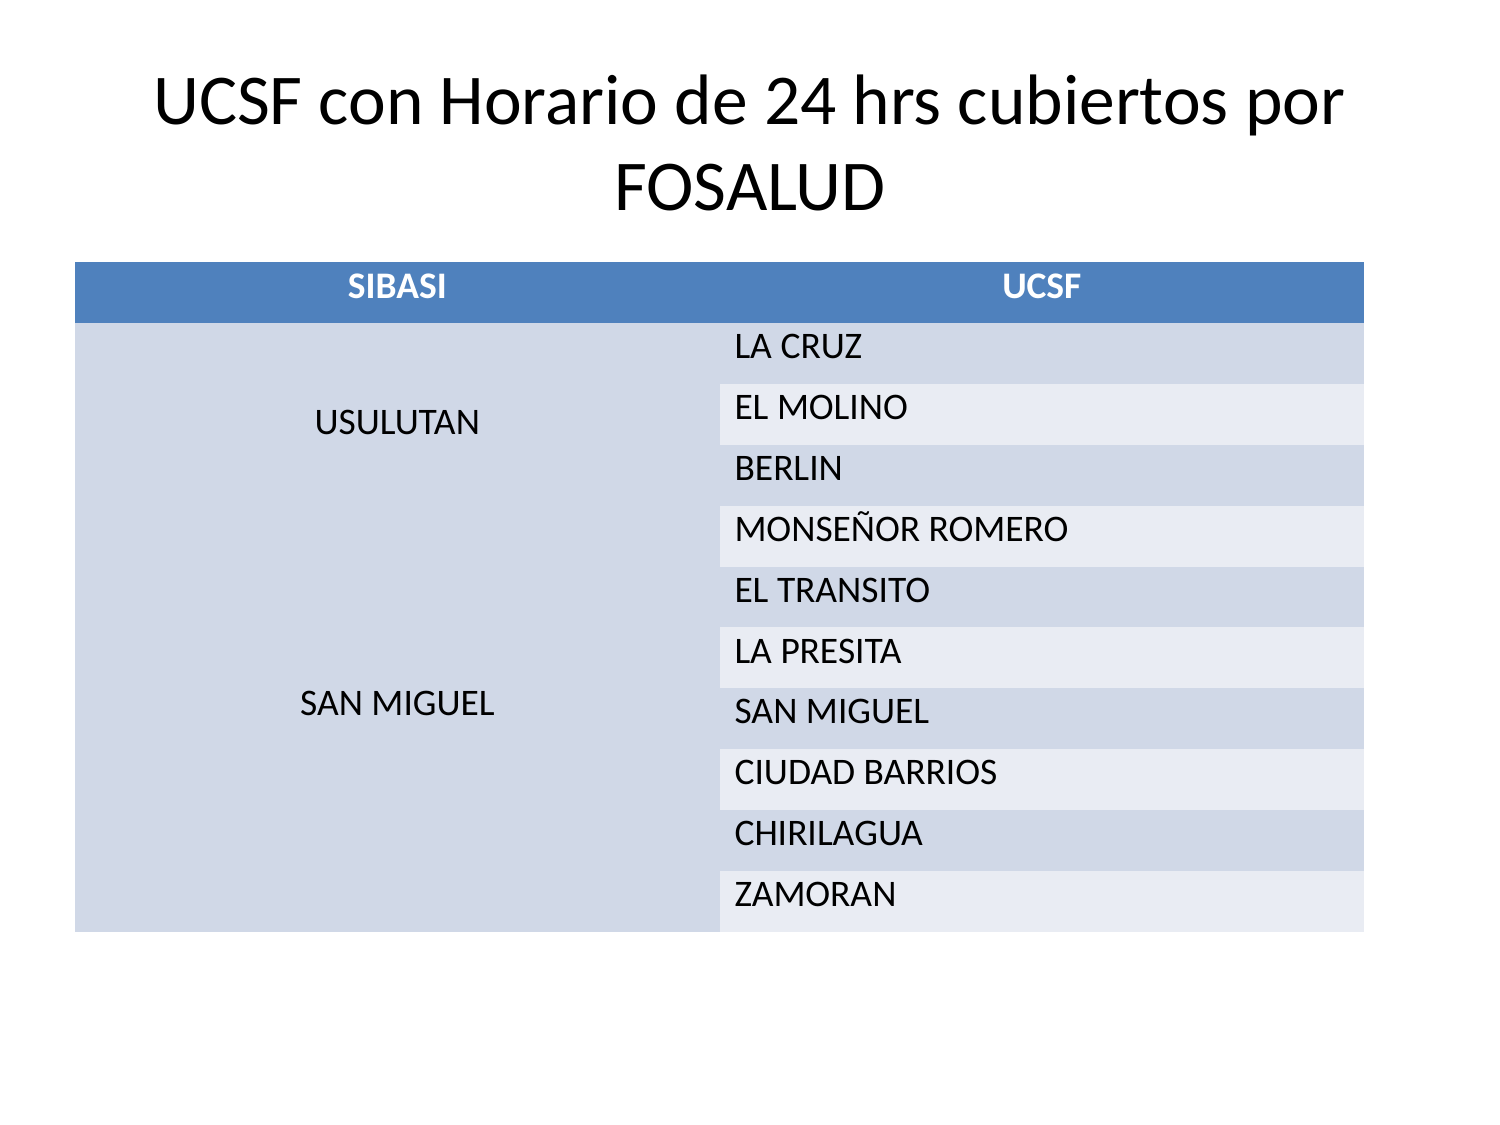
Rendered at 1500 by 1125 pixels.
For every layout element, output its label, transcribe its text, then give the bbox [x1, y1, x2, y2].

table_cell LA PRESITA [720, 627, 1364, 688]
table_cell ZAMORAN [720, 871, 1364, 932]
table_cell SAN MIGUEL [720, 688, 1364, 749]
table_cell BERLIN [720, 445, 1364, 506]
table_header SIBASI [75, 262, 720, 323]
table_cell MONSEÑOR ROMERO [720, 506, 1364, 567]
table_cell CIUDAD BARRIOS [720, 749, 1364, 810]
table_cell LA CRUZ [720, 323, 1364, 384]
table_cell EL MOLINO [720, 384, 1364, 445]
table_cell CHIRILAGUA [720, 810, 1364, 871]
table_cell SAN MIGUEL [75, 567, 720, 932]
table_header UCSF [720, 262, 1364, 323]
title UCSF con Horario de 24 hrs cubiertos por FOSALUD [75, 45, 1425, 233]
table_cell USULUTAN [75, 323, 720, 567]
table_cell EL TRANSITO [720, 567, 1364, 627]
